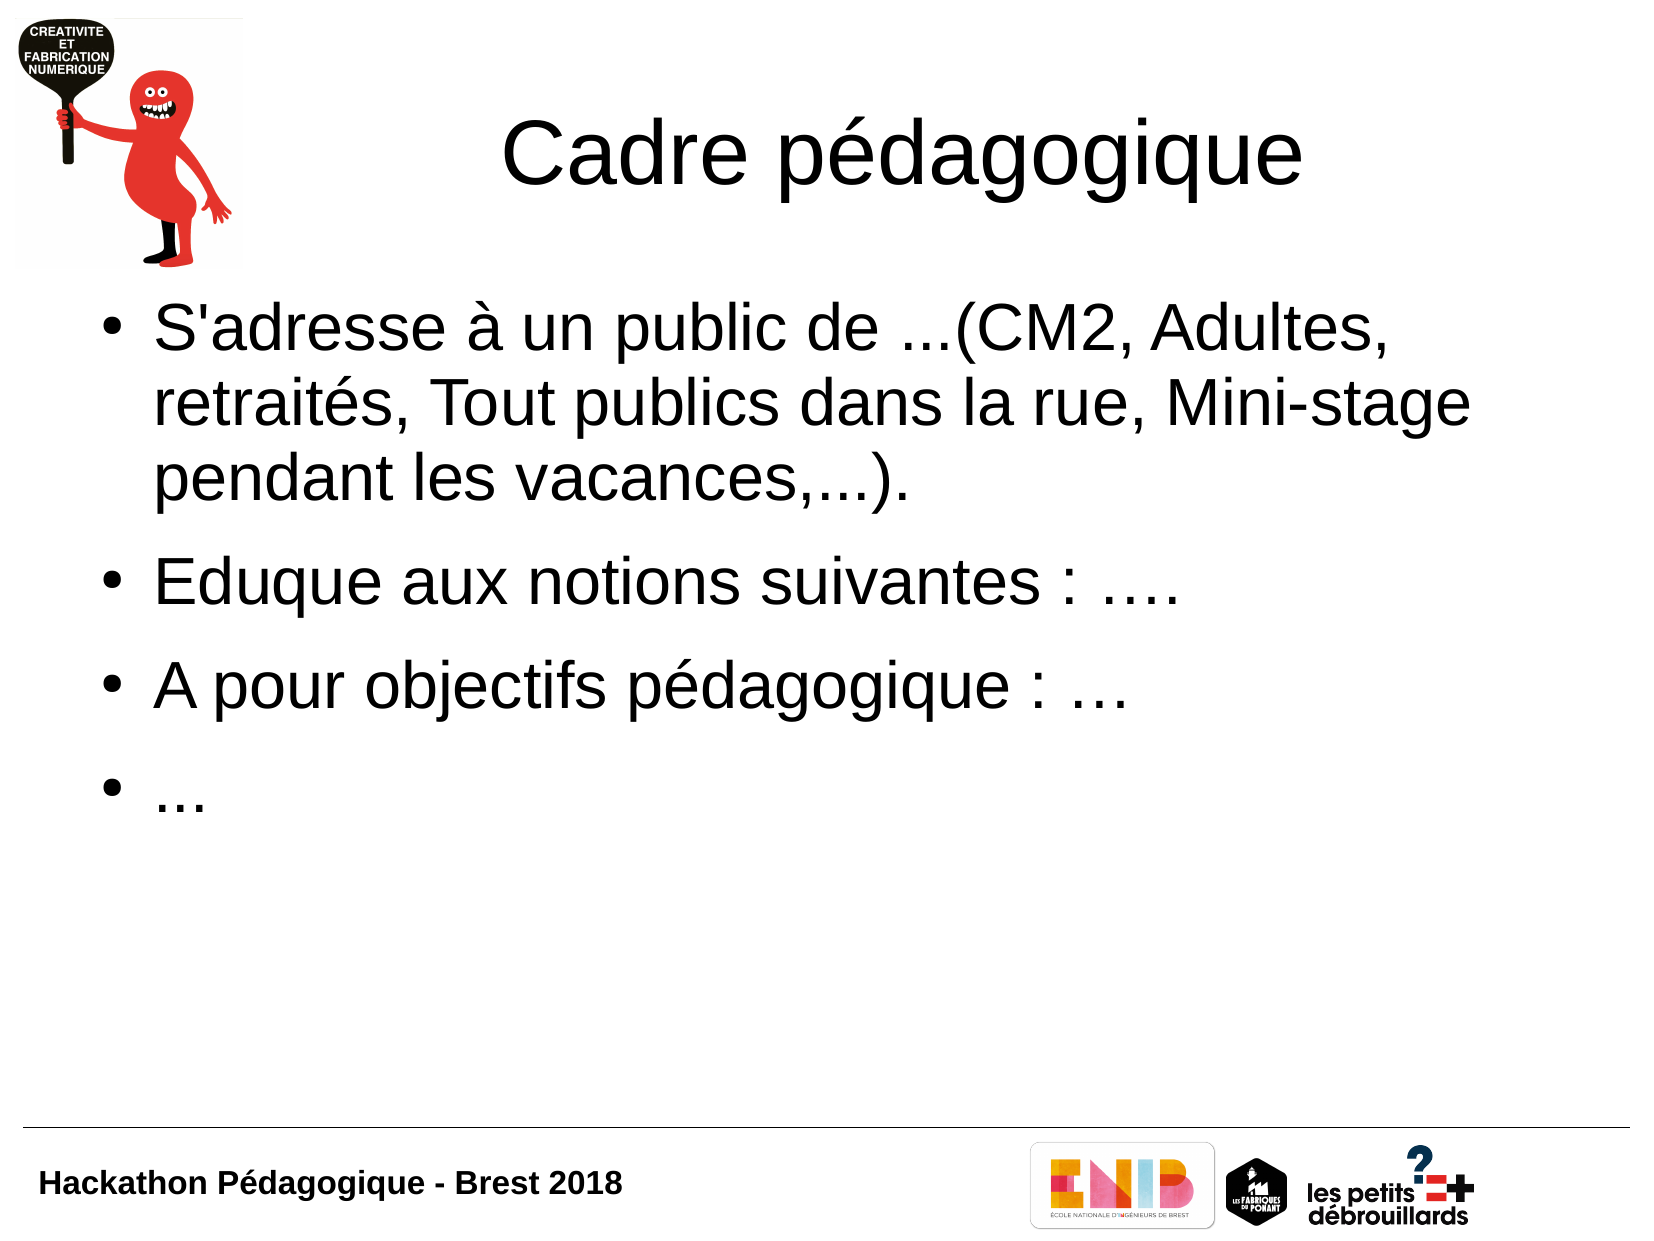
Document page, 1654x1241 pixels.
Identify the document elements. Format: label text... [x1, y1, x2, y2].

picture [1308, 1145, 1474, 1225]
title Cadre pédagogique [243, 49, 1571, 257]
picture [15, 18, 243, 269]
picture [1015, 1127, 1287, 1241]
text_box Hackathon Pédagogique - Brest 2018 [23, 1157, 945, 1210]
list S'adresse à un public de ...(CM2, Adultes, retraités, Tout publics dans la rue, Mini-stage pendant les vacances,...). Eduque aux notions suivantes : …. A pour objectifs pédagogique : … ... [82, 290, 1571, 1109]
